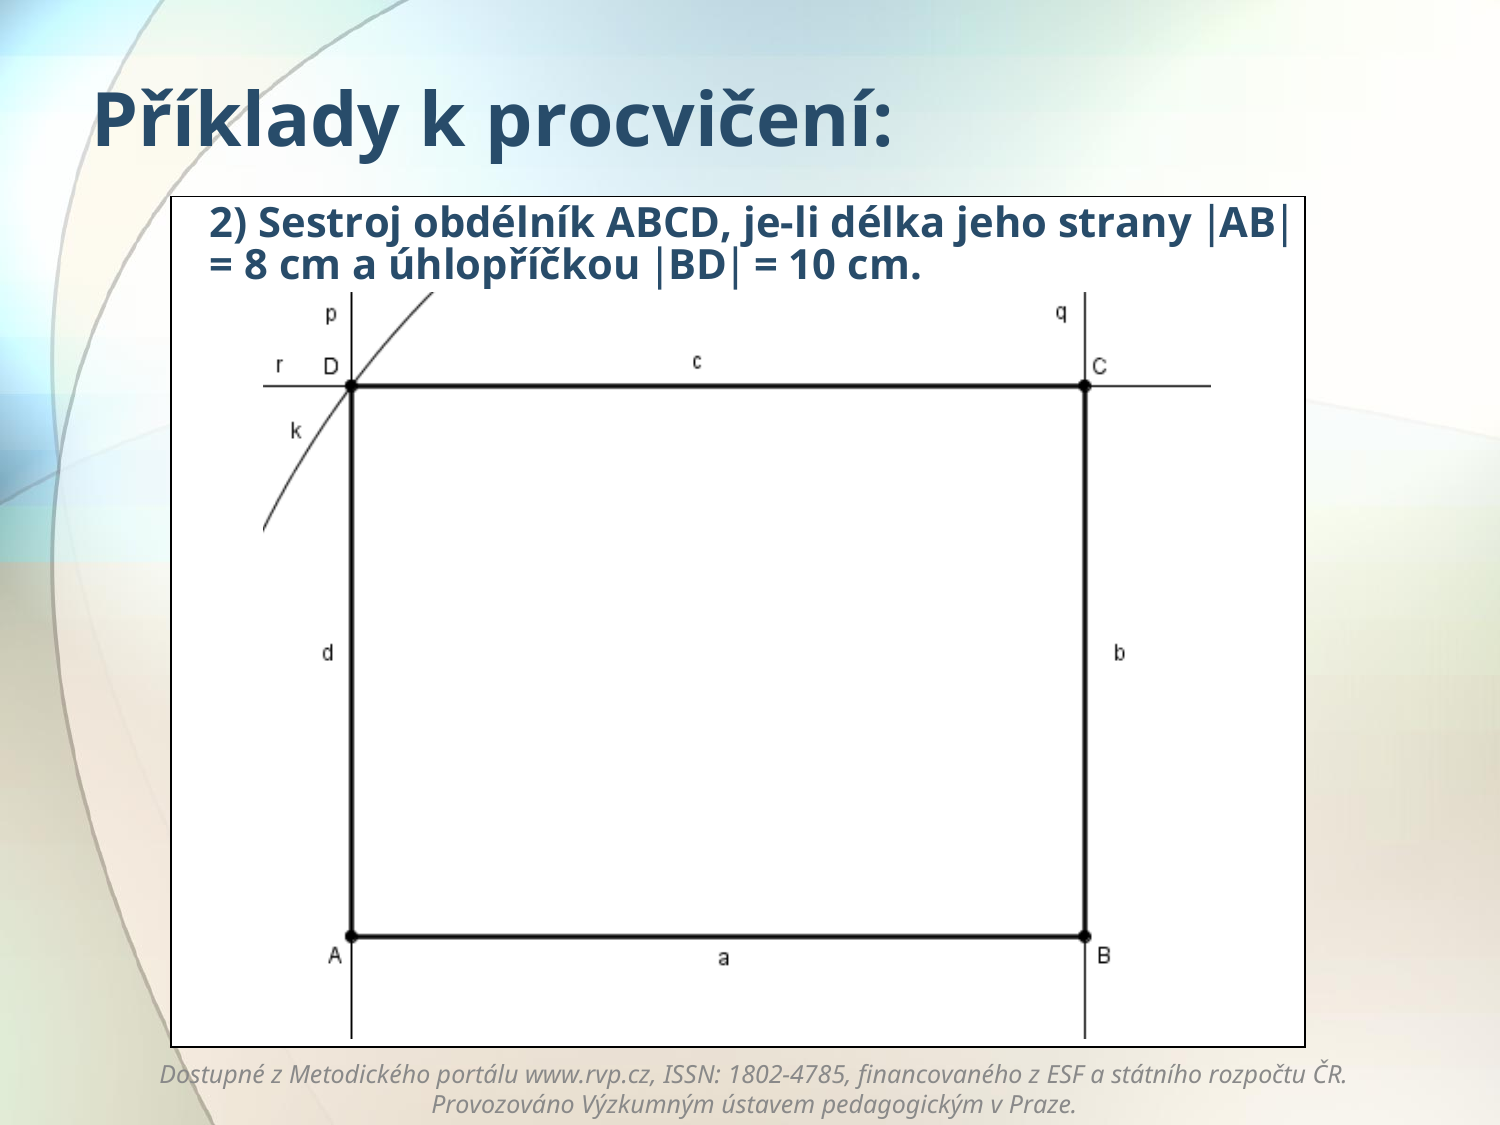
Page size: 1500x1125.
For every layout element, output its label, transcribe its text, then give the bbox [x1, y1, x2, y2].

title Příklady k procvičení: [76, 74, 1412, 177]
picture [0, 0, 1500, 1125]
text_box [171, 196, 1306, 1047]
text_box 2) Sestroj obdélník ABCD, je-li délka jeho strany AB = 8 cm a úhlopříčkou BD = 10 cm. [194, 198, 1317, 294]
